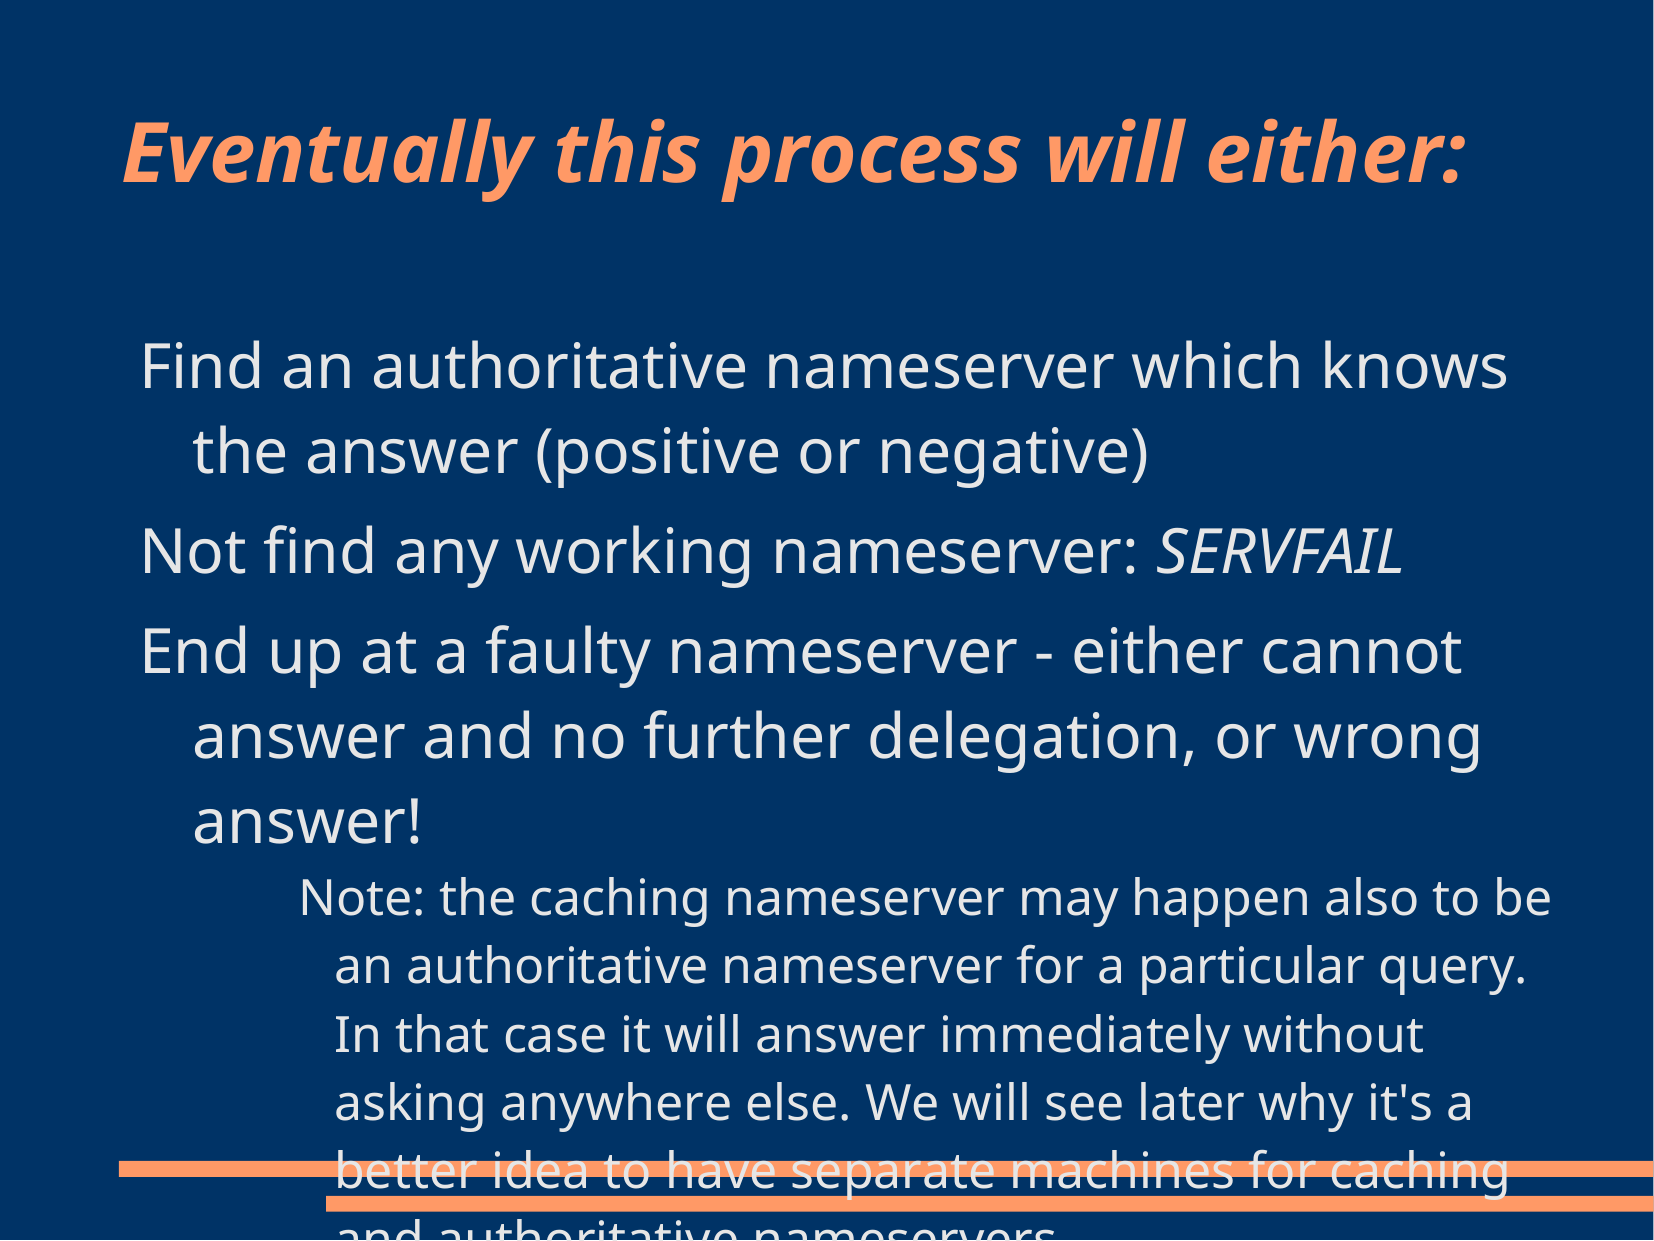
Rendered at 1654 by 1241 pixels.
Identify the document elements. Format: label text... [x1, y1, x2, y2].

list Find an authoritative nameserver which knows the answer (positive or negative) Not find any working nameserver: SERVFAIL End up at a faulty nameserver - either cannot answer and no further delegation, or wrong answer! Note: the caching nameserver may happen also to be an authoritative nameserver for a particular query. In that case it will answer immediately without asking anywhere else. We will see later why it's a better idea to have separate machines for caching and authoritative nameservers [121, 322, 1561, 1133]
title Eventually this process will either: [121, 46, 1534, 254]
